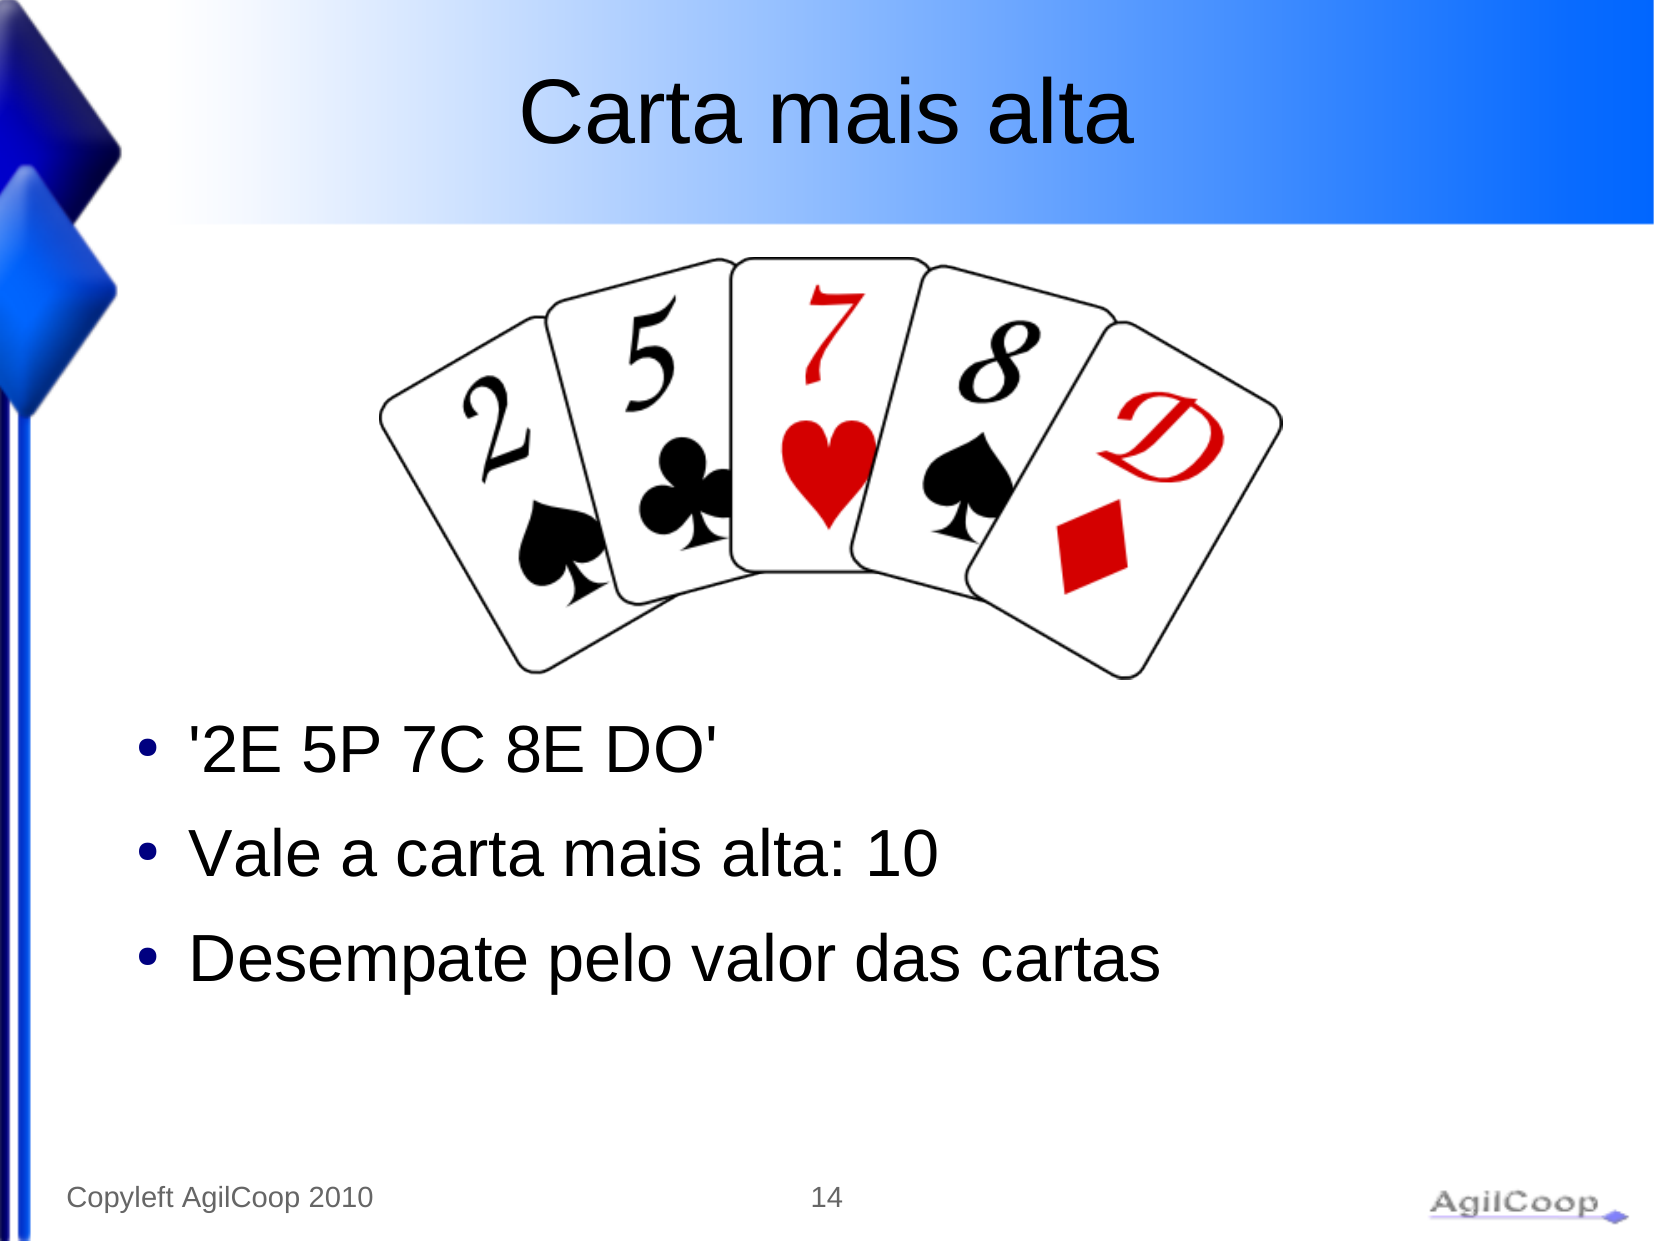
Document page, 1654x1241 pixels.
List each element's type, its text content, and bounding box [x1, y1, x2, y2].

picture [0, 0, 1654, 1241]
list '2E 5P 7C 8E DO' Vale a carta mais alta: 10 Desempate pelo valor das cartas [118, 712, 1607, 1108]
title Carta mais alta [82, 8, 1571, 216]
